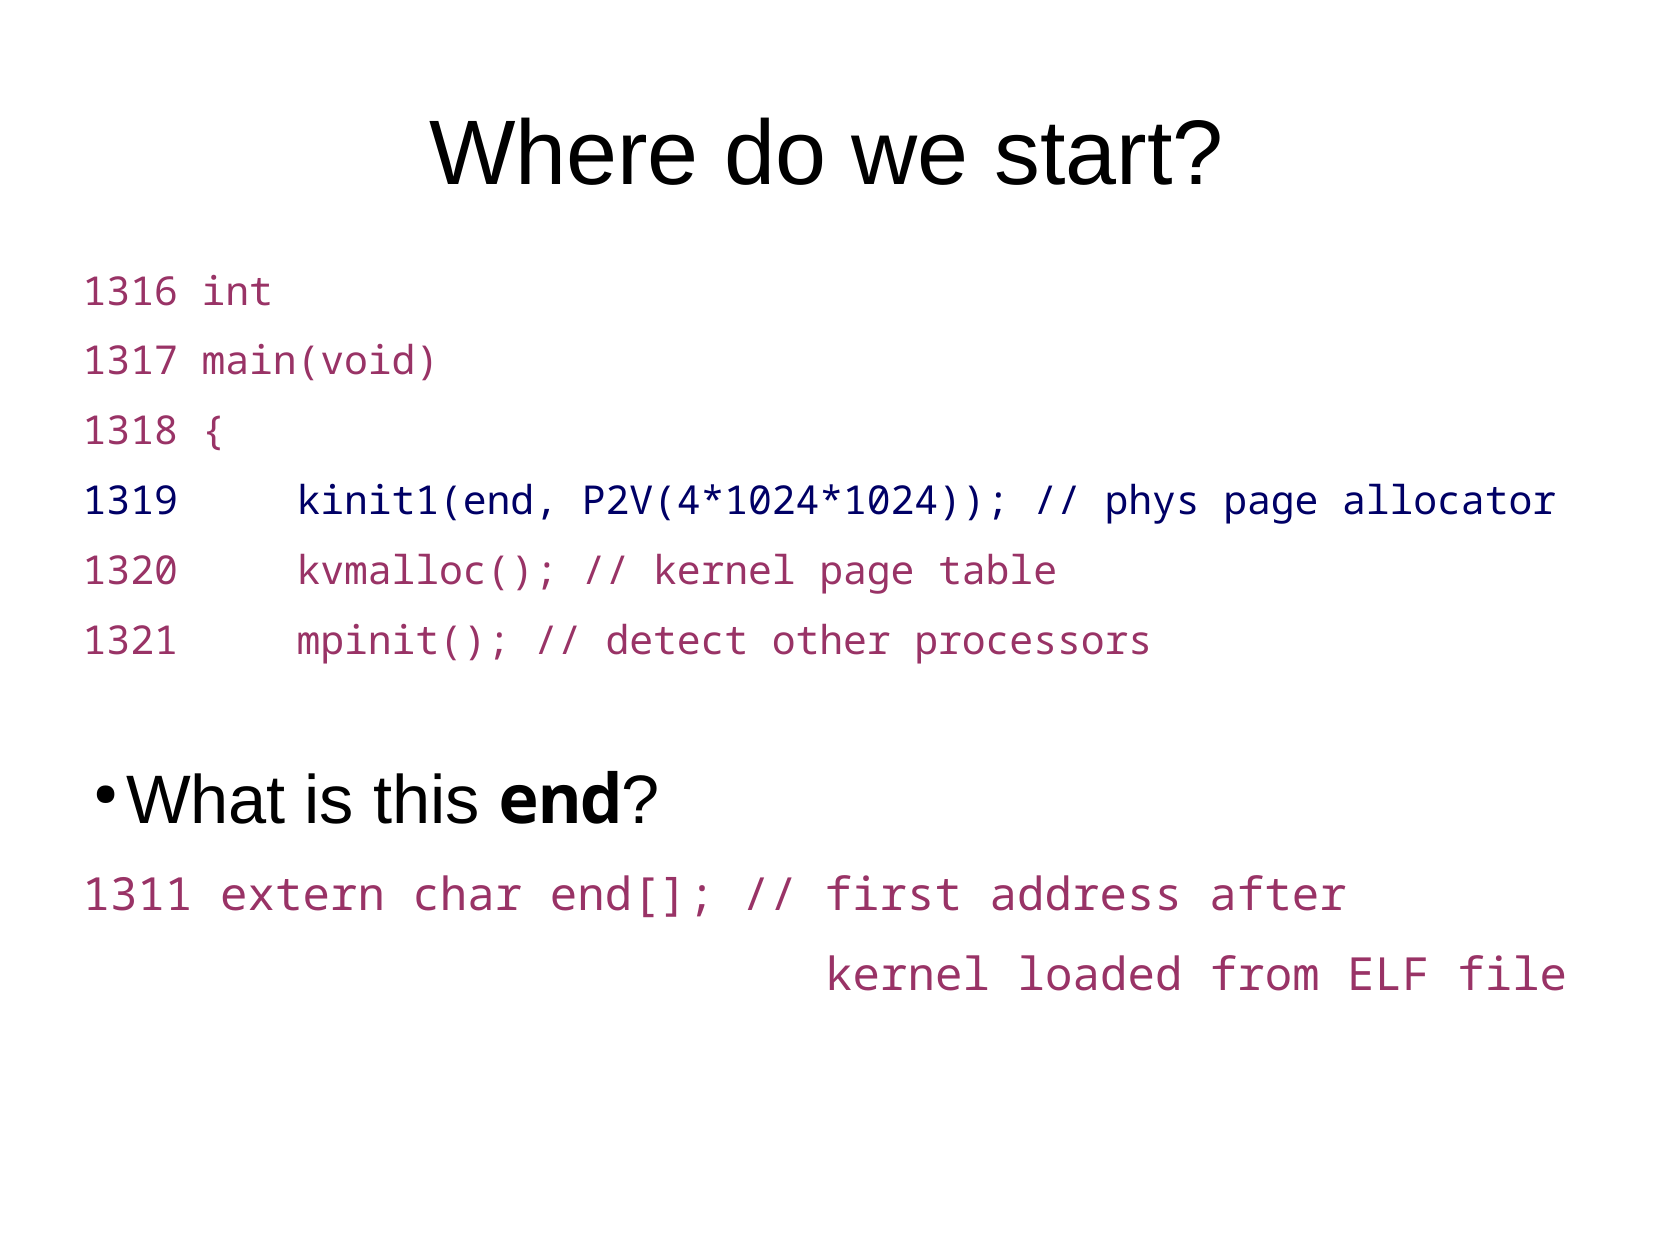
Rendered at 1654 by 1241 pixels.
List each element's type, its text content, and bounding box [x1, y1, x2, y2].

title Where do we start? [82, 49, 1571, 257]
list 1316 int 1317 main(void) 1318 { 1319 kinit1(end, P2V(4*1024*1024)); // phys page allocator 1320 kvmalloc(); // kernel page table 1321 mpinit(); // detect other processors [82, 262, 1571, 676]
list What is this end? 1311 extern char end[]; // first address after kernel loaded from ELF file [82, 750, 1571, 1051]
